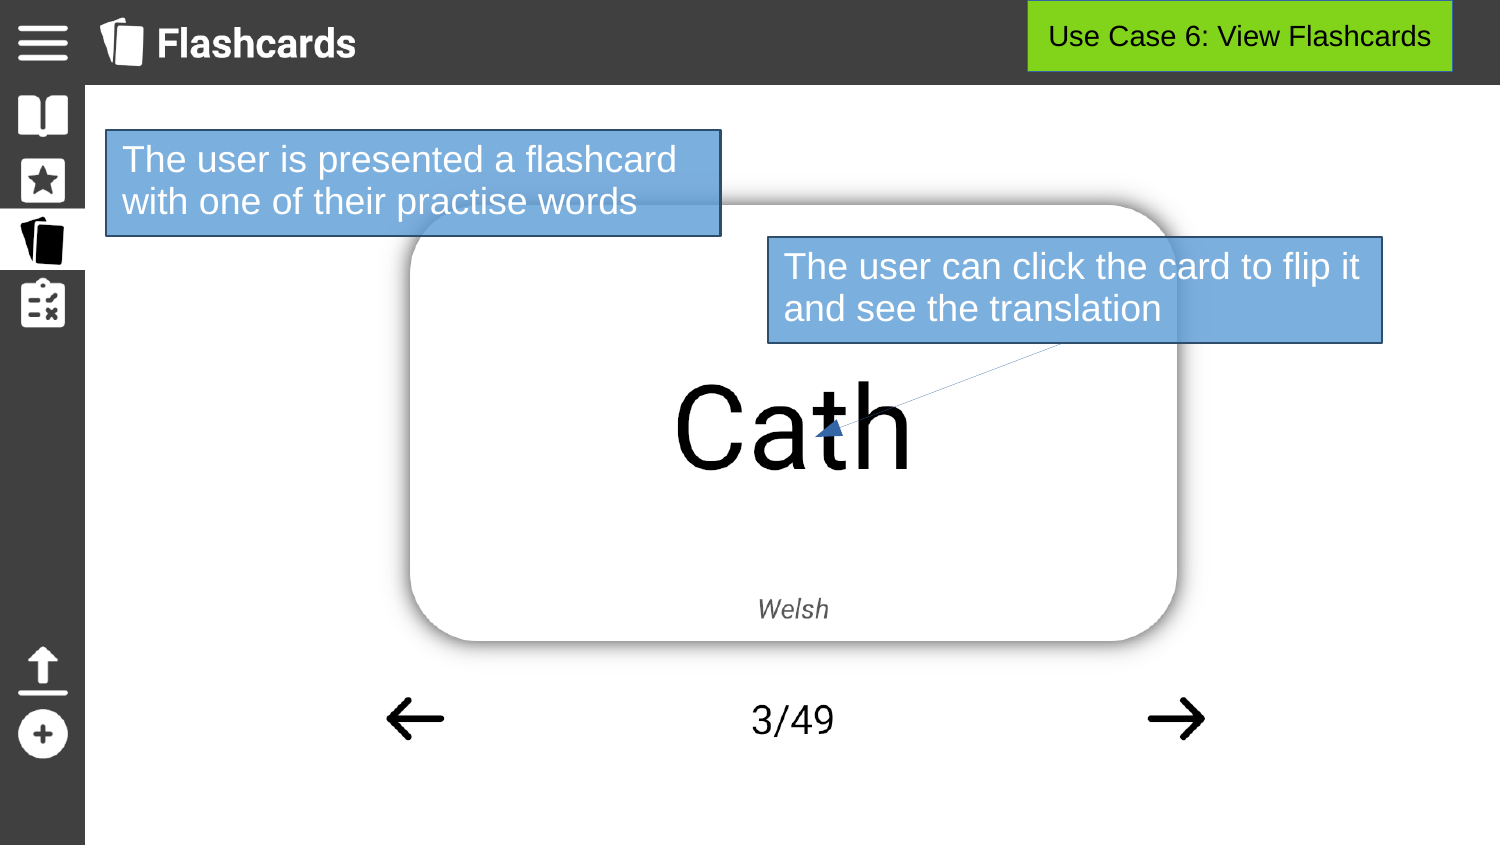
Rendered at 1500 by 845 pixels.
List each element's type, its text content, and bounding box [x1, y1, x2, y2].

text_box The user is presented a flashcard with one of their practise words [106, 129, 721, 237]
picture [0, 0, 1500, 845]
text_box Use Case 6: View Flashcards [1027, 0, 1453, 72]
text_box The user can click the card to flip it and see the translation [767, 236, 1382, 344]
